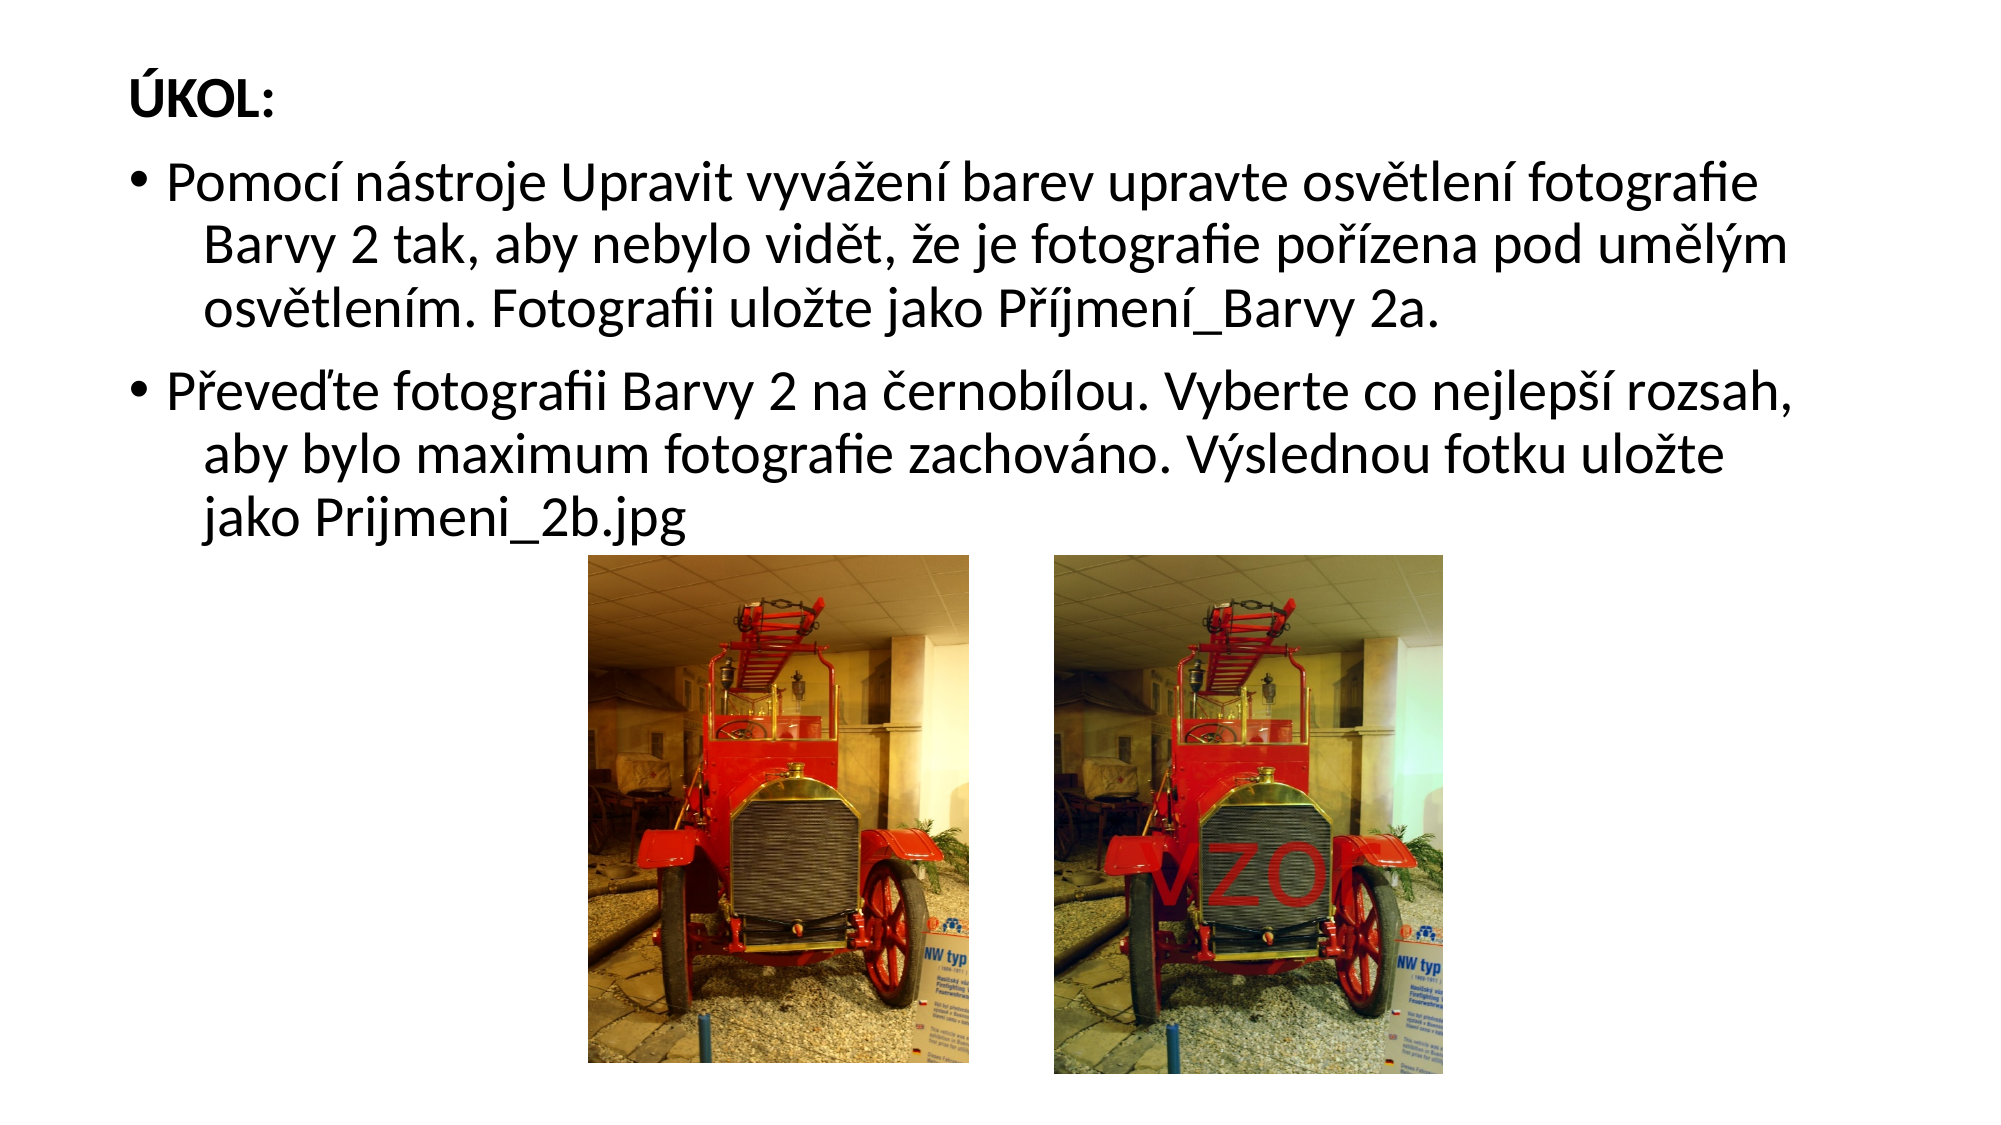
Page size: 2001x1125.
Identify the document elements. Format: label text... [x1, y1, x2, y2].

list ÚKOL: Pomocí nástroje Upravit vyvážení barev upravte osvětlení fotografie Barvy 2 tak, aby nebylo vidět, že je fotografie pořízena pod umělým osvětlením. Fotografii uložte jako Příjmení_Barvy 2a. Převeďte fotografii Barvy 2 na černobílou. Vyberte co nejlepší rozsah, aby bylo maximum fotografie zachováno. Výslednou fotku uložte jako Prijmeni_2b.jpg [113, 59, 1839, 395]
picture [1054, 555, 1443, 1074]
picture [588, 555, 969, 1063]
